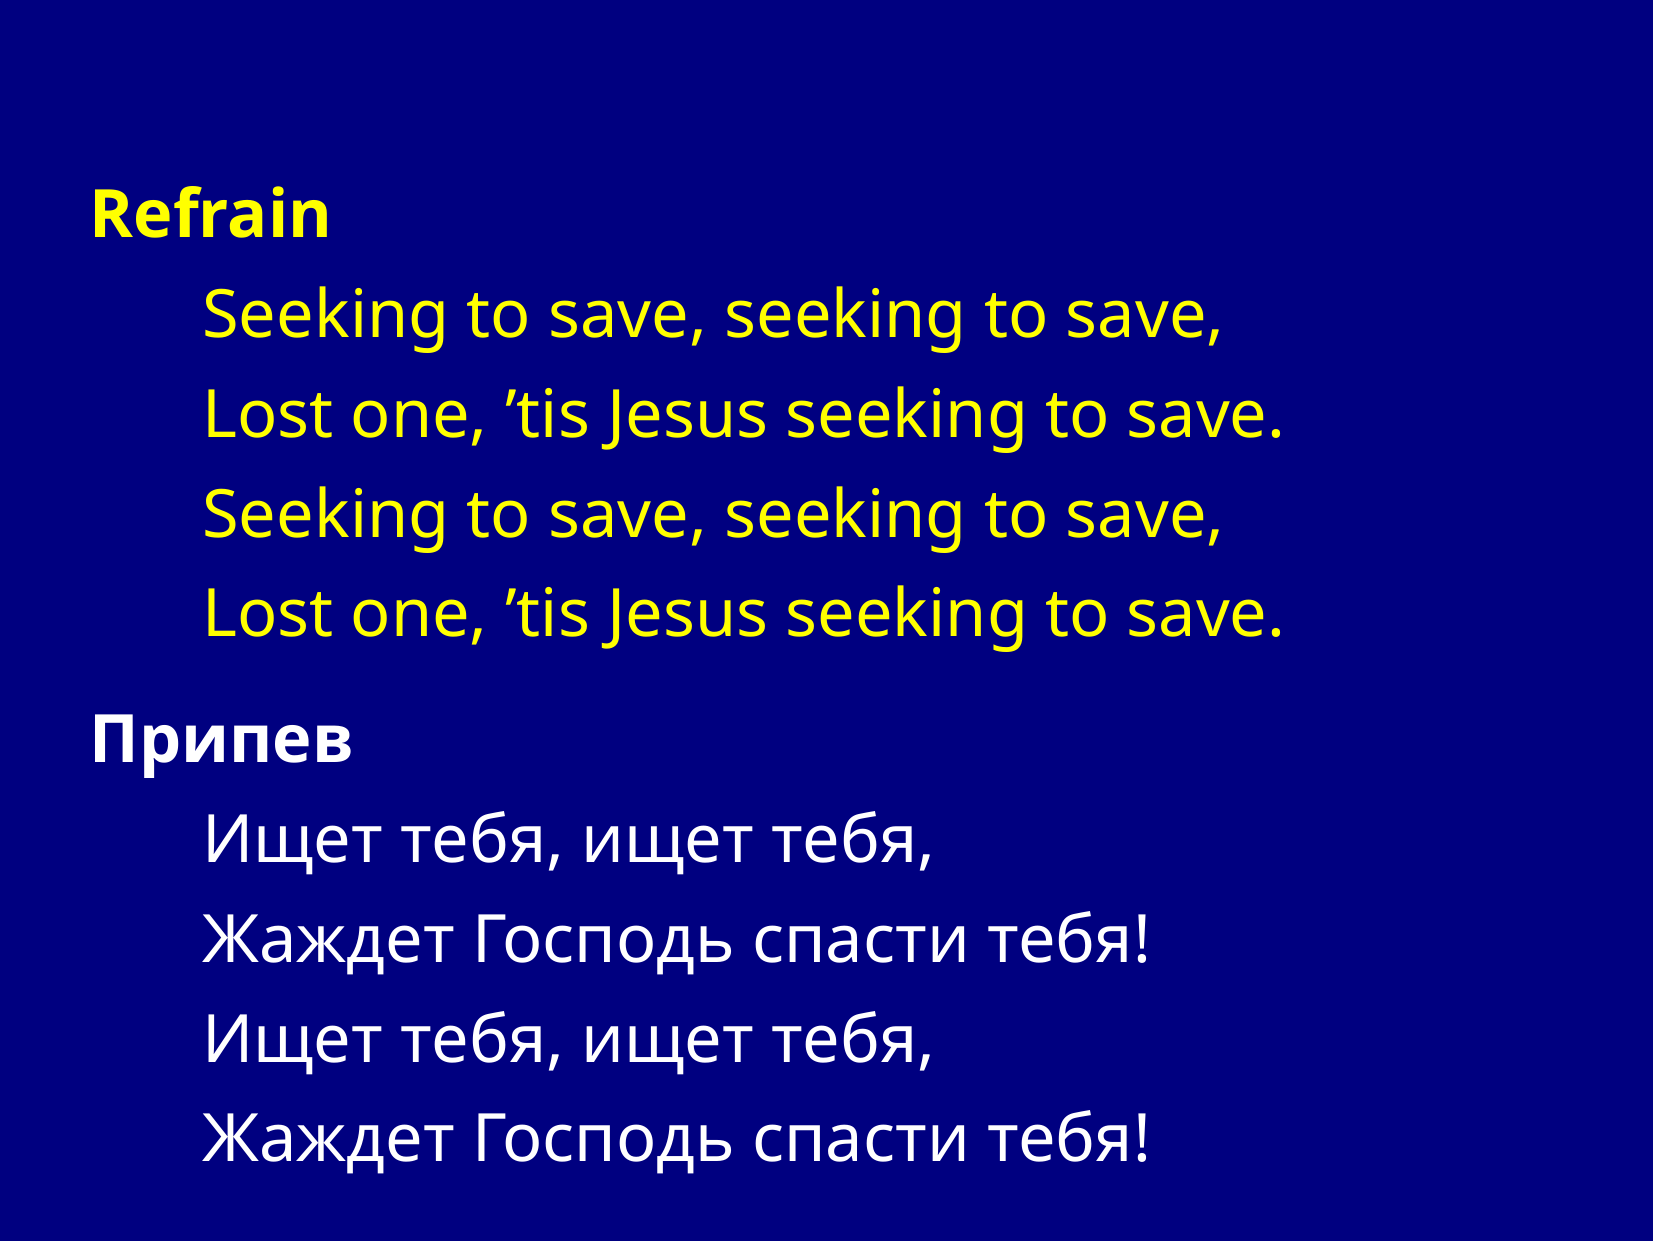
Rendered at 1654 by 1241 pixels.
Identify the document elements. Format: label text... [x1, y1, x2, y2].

text_box Refrain Seeking to save, seeking to save, Lost one, ’tis Jesus seeking to save. Seeking to save, seeking to save, Lost one, ’tis Jesus seeking to save. [75, 150, 1576, 638]
text_box Припев Ищет тебя, ищет тебя, Жаждет Господь спасти тебя! Ищет тебя, ищет тебя, Жаждет Господь спасти тебя! [75, 675, 1576, 1163]
